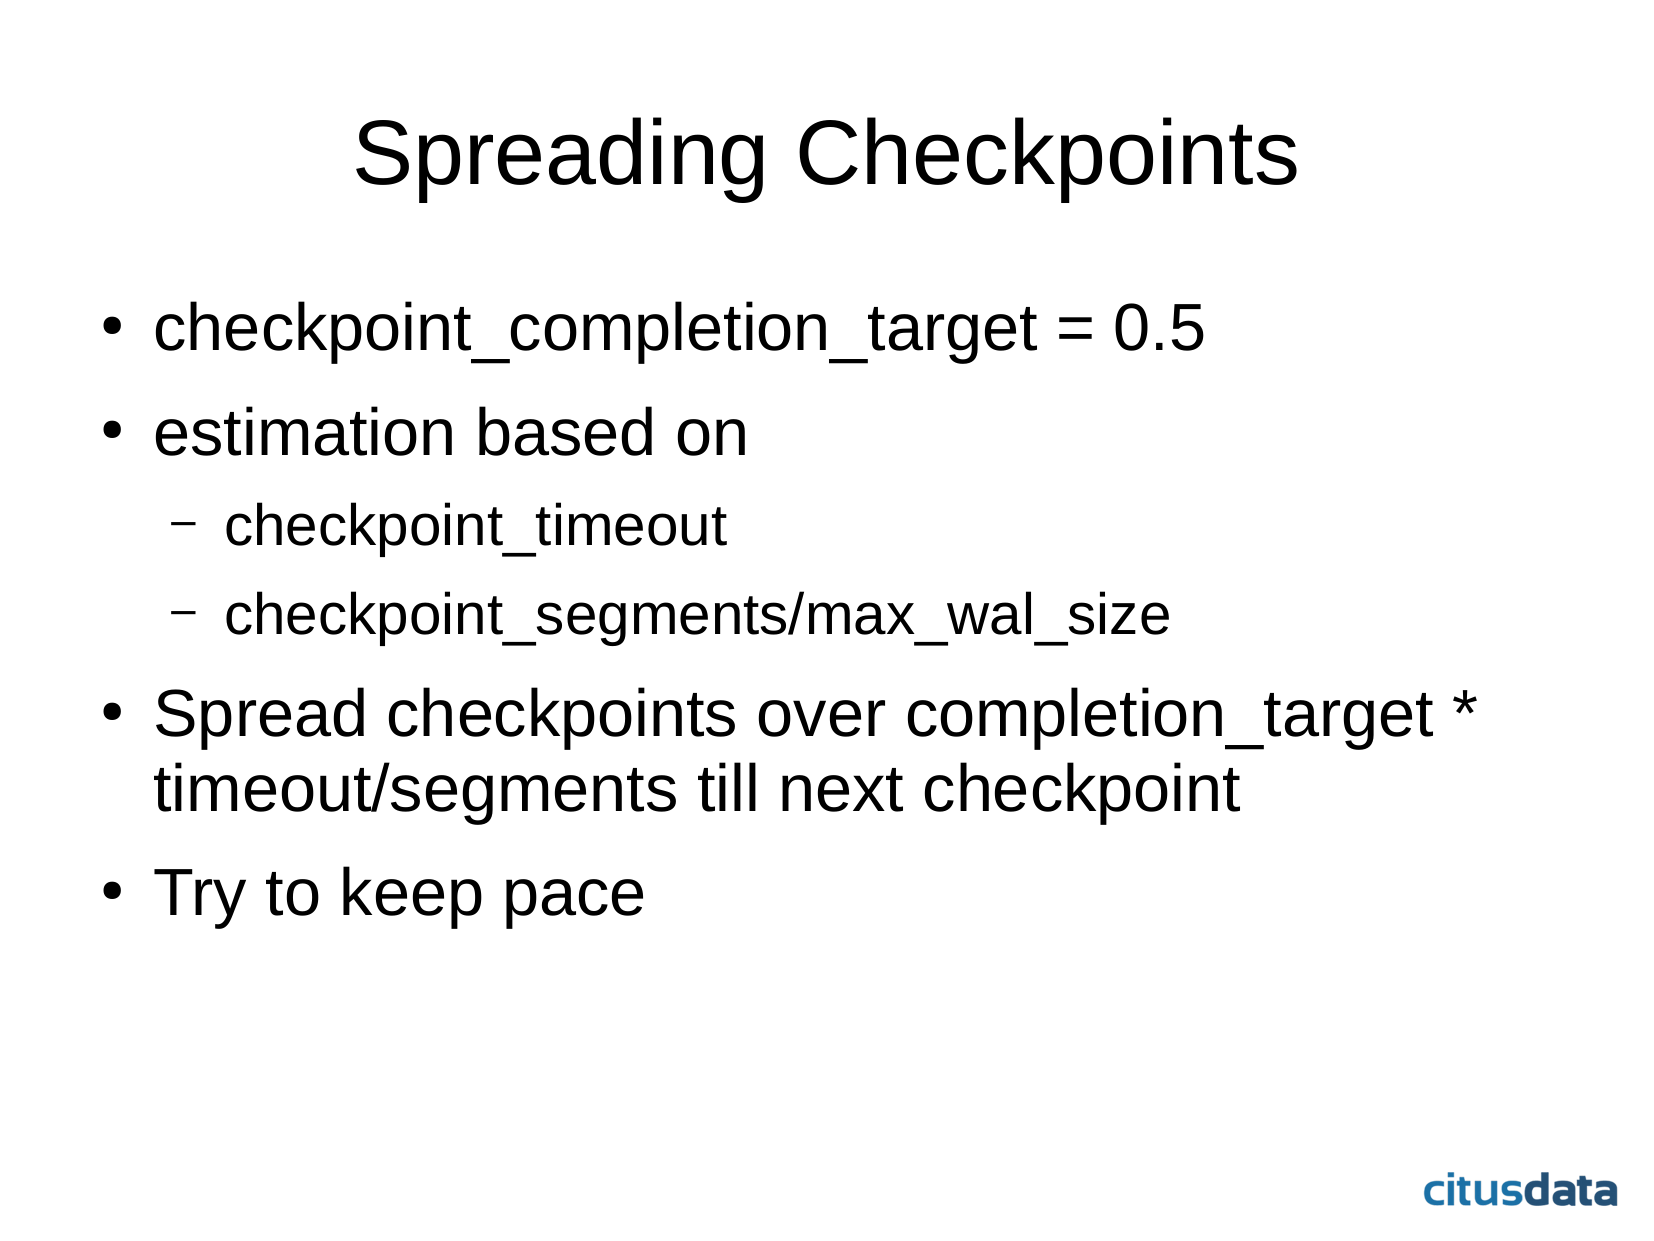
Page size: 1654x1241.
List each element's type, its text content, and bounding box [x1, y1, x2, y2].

title Spreading Checkpoints [82, 49, 1571, 257]
picture [1420, 1167, 1622, 1209]
list checkpoint_completion_target = 0.5 estimation based on checkpoint_timeout checkpoint_segments/max_wal_size Spread checkpoints over completion_target * timeout/segments till next checkpoint Try to keep pace [82, 290, 1571, 1096]
